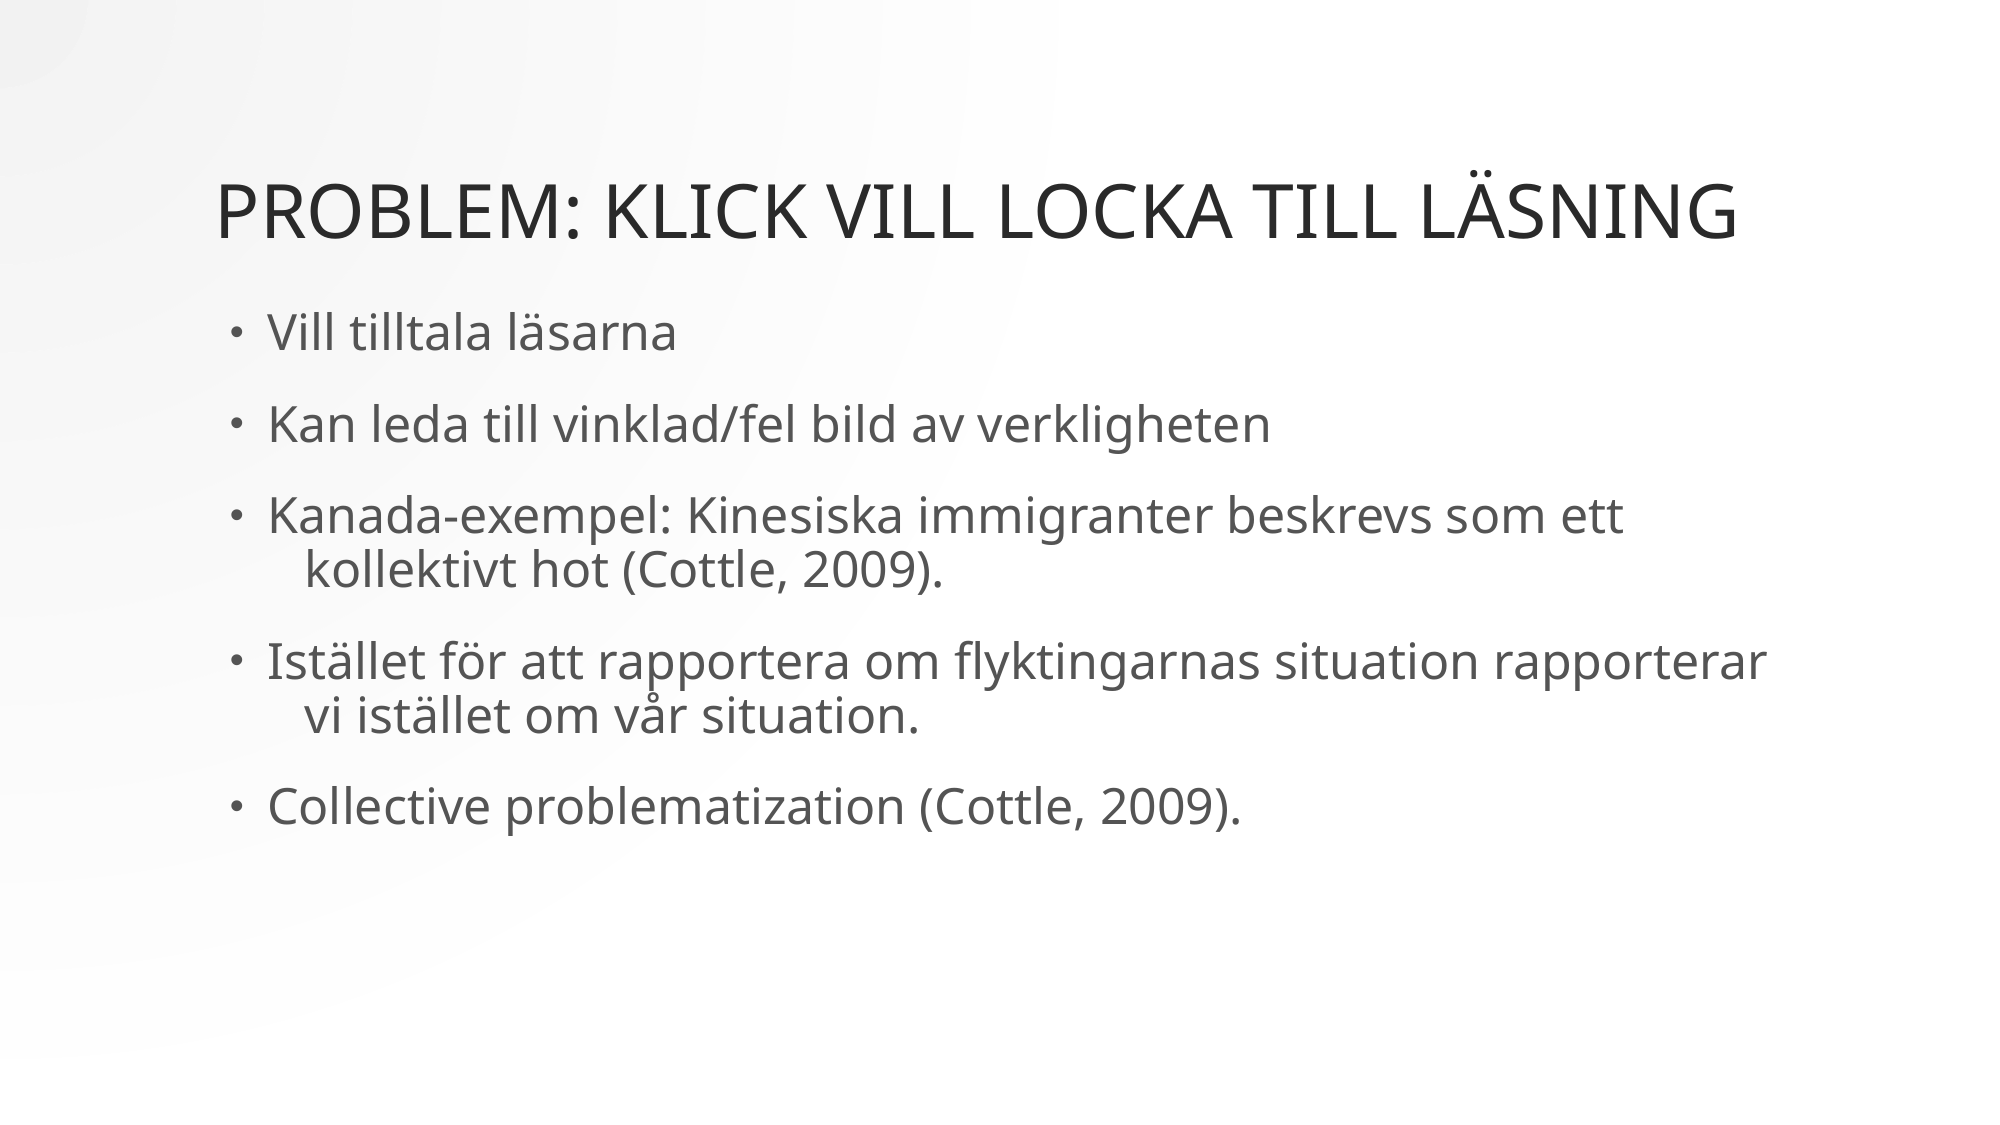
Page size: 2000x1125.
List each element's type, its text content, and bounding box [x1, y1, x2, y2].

title Problem: Klick vill locka till läsning [199, 45, 1800, 263]
list Vill tilltala läsarna Kan leda till vinklad/fel bild av verkligheten Kanada-exempel: Kinesiska immigranter beskrevs som ett kollektivt hot (Cottle, 2009). Istället för att rapportera om flyktingarnas situation rapporterar vi istället om vår situation. Collective problematization (Cottle, 2009). [199, 299, 1800, 1013]
